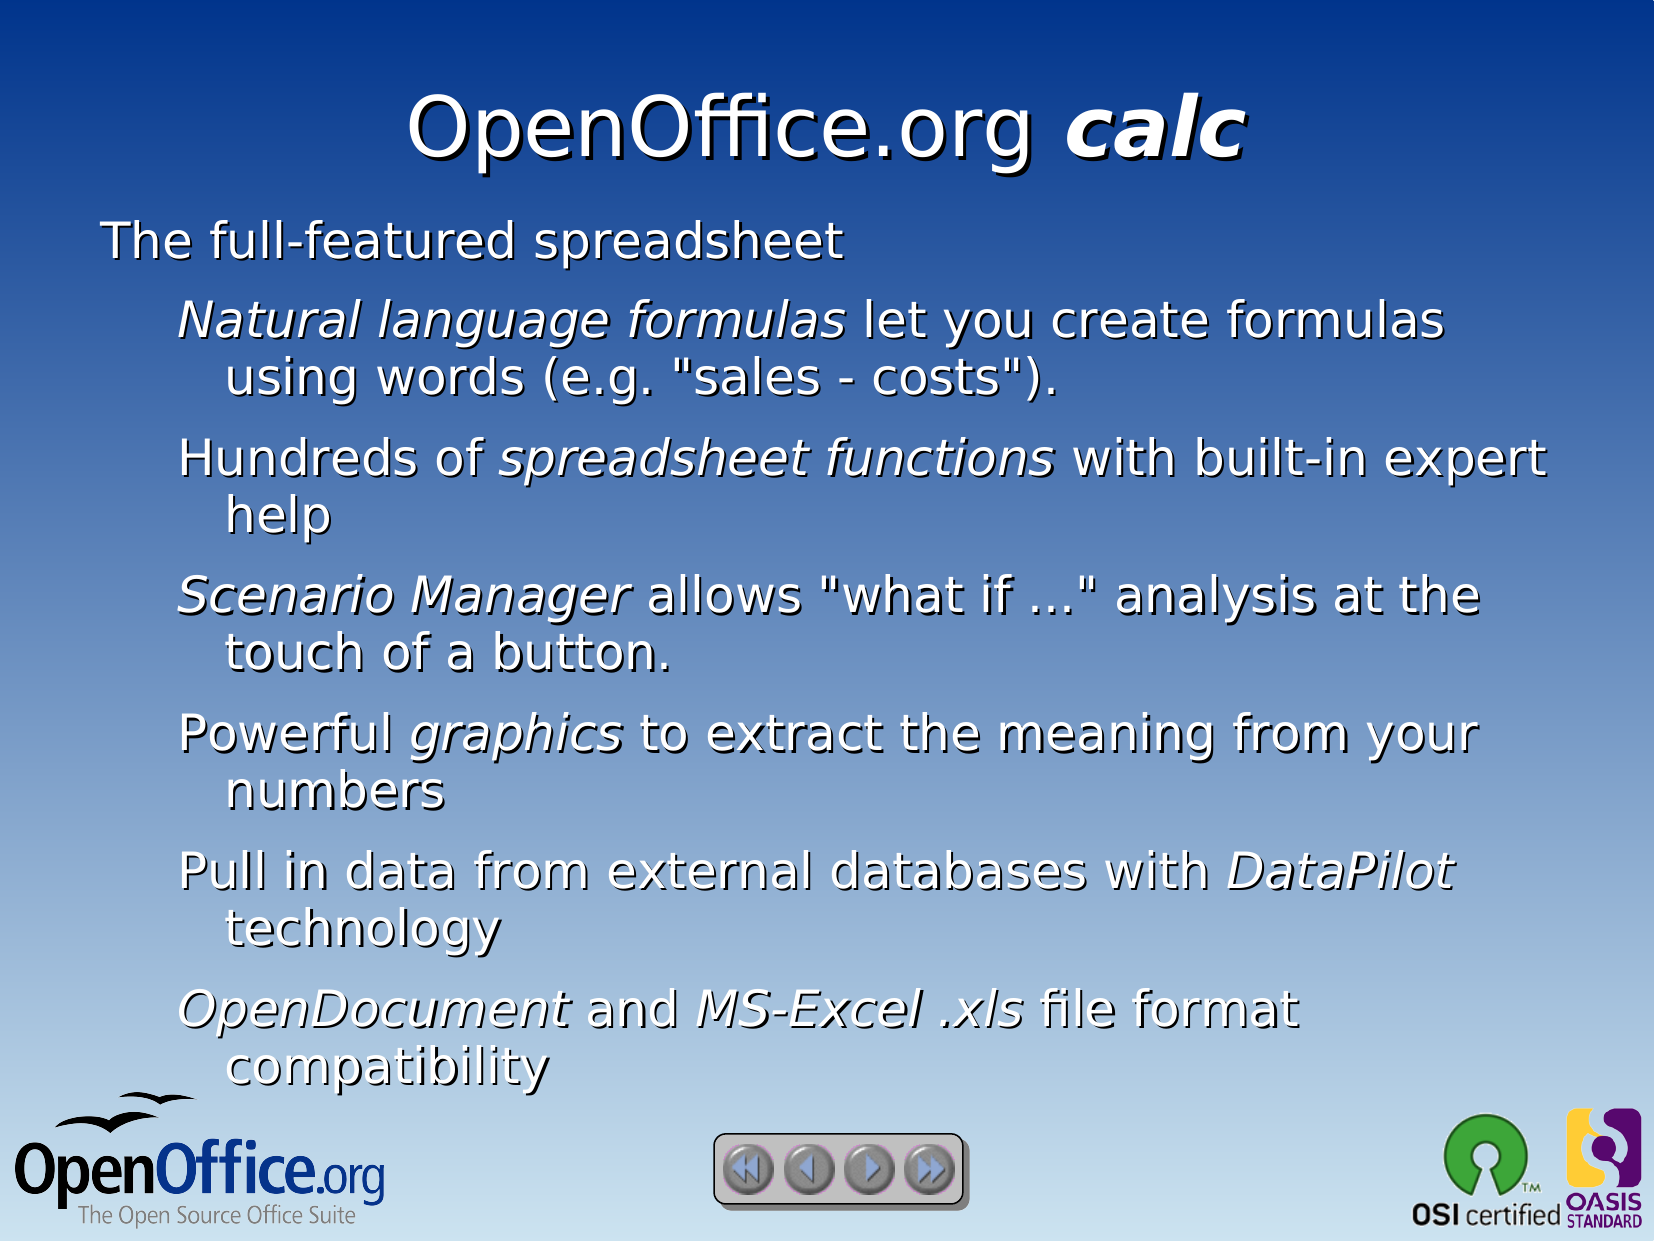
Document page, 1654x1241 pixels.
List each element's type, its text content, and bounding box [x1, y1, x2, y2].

list The full-featured spreadsheet Natural language formulas let you create formulas using words (e.g. "sales - costs"). Hundreds of spreadsheet functions with built-in expert help Scenario Manager allows "what if ..." analysis at the touch of a button. Powerful graphics to extract the meaning from your numbers Pull in data from external databases with DataPilot technology OpenDocument and MS-Excel .xls file format compatibility [82, 212, 1571, 1097]
picture [844, 1144, 895, 1195]
picture [1405, 1102, 1654, 1238]
picture [784, 1144, 835, 1195]
title OpenOffice.org calc [82, 49, 1571, 207]
picture [15, 1092, 384, 1229]
picture [904, 1144, 955, 1195]
picture [723, 1144, 774, 1195]
text_box [714, 1133, 963, 1204]
